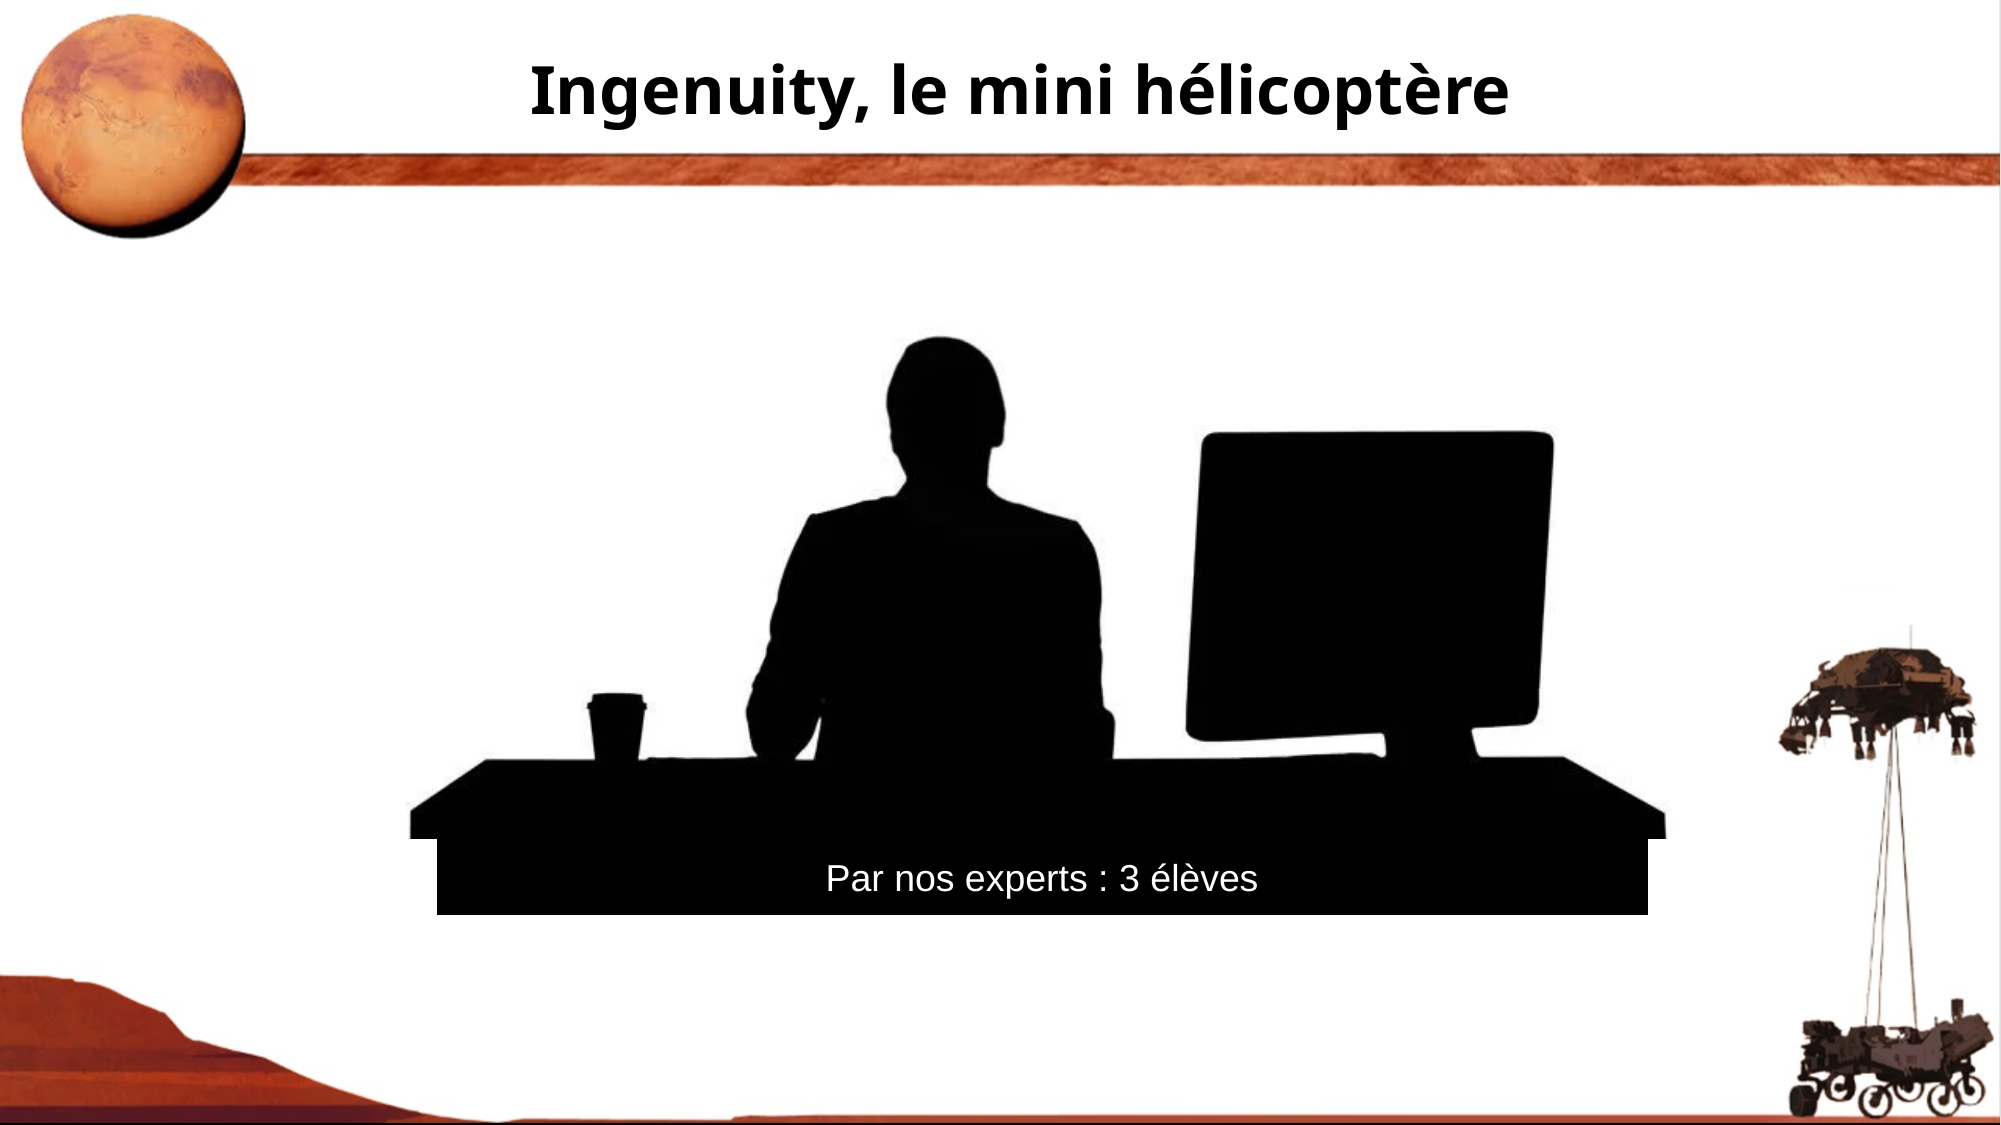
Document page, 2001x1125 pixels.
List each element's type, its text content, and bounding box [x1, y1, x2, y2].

picture [0, 0, 2001, 1125]
text_box Par nos experts : 3 élèves [437, 838, 1648, 915]
text_box Ingenuity, le mini hélicoptère [253, 40, 1789, 149]
